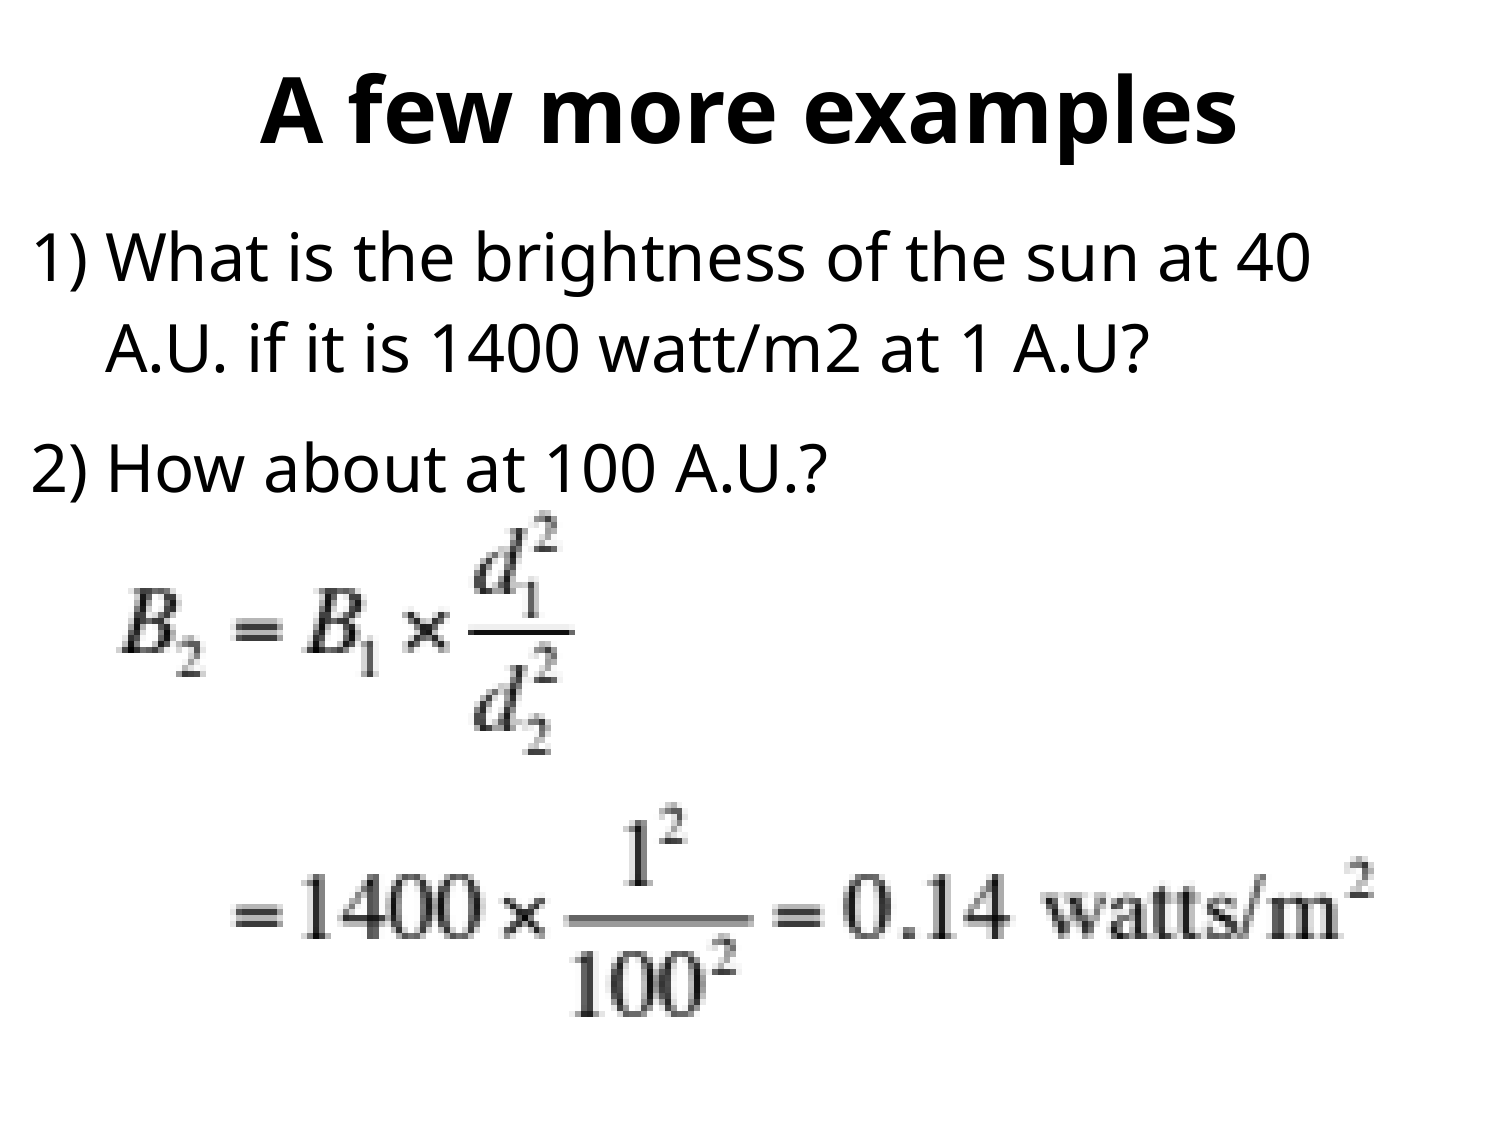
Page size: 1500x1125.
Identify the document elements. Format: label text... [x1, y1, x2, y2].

list 1) What is the brightness of the sun at 40 A.U. if it is 1400 watt/m2 at 1 A.U? 2) How about at 100 A.U.? [30, 210, 1471, 1036]
picture [105, 493, 1381, 1036]
title A few more examples [30, 55, 1471, 163]
